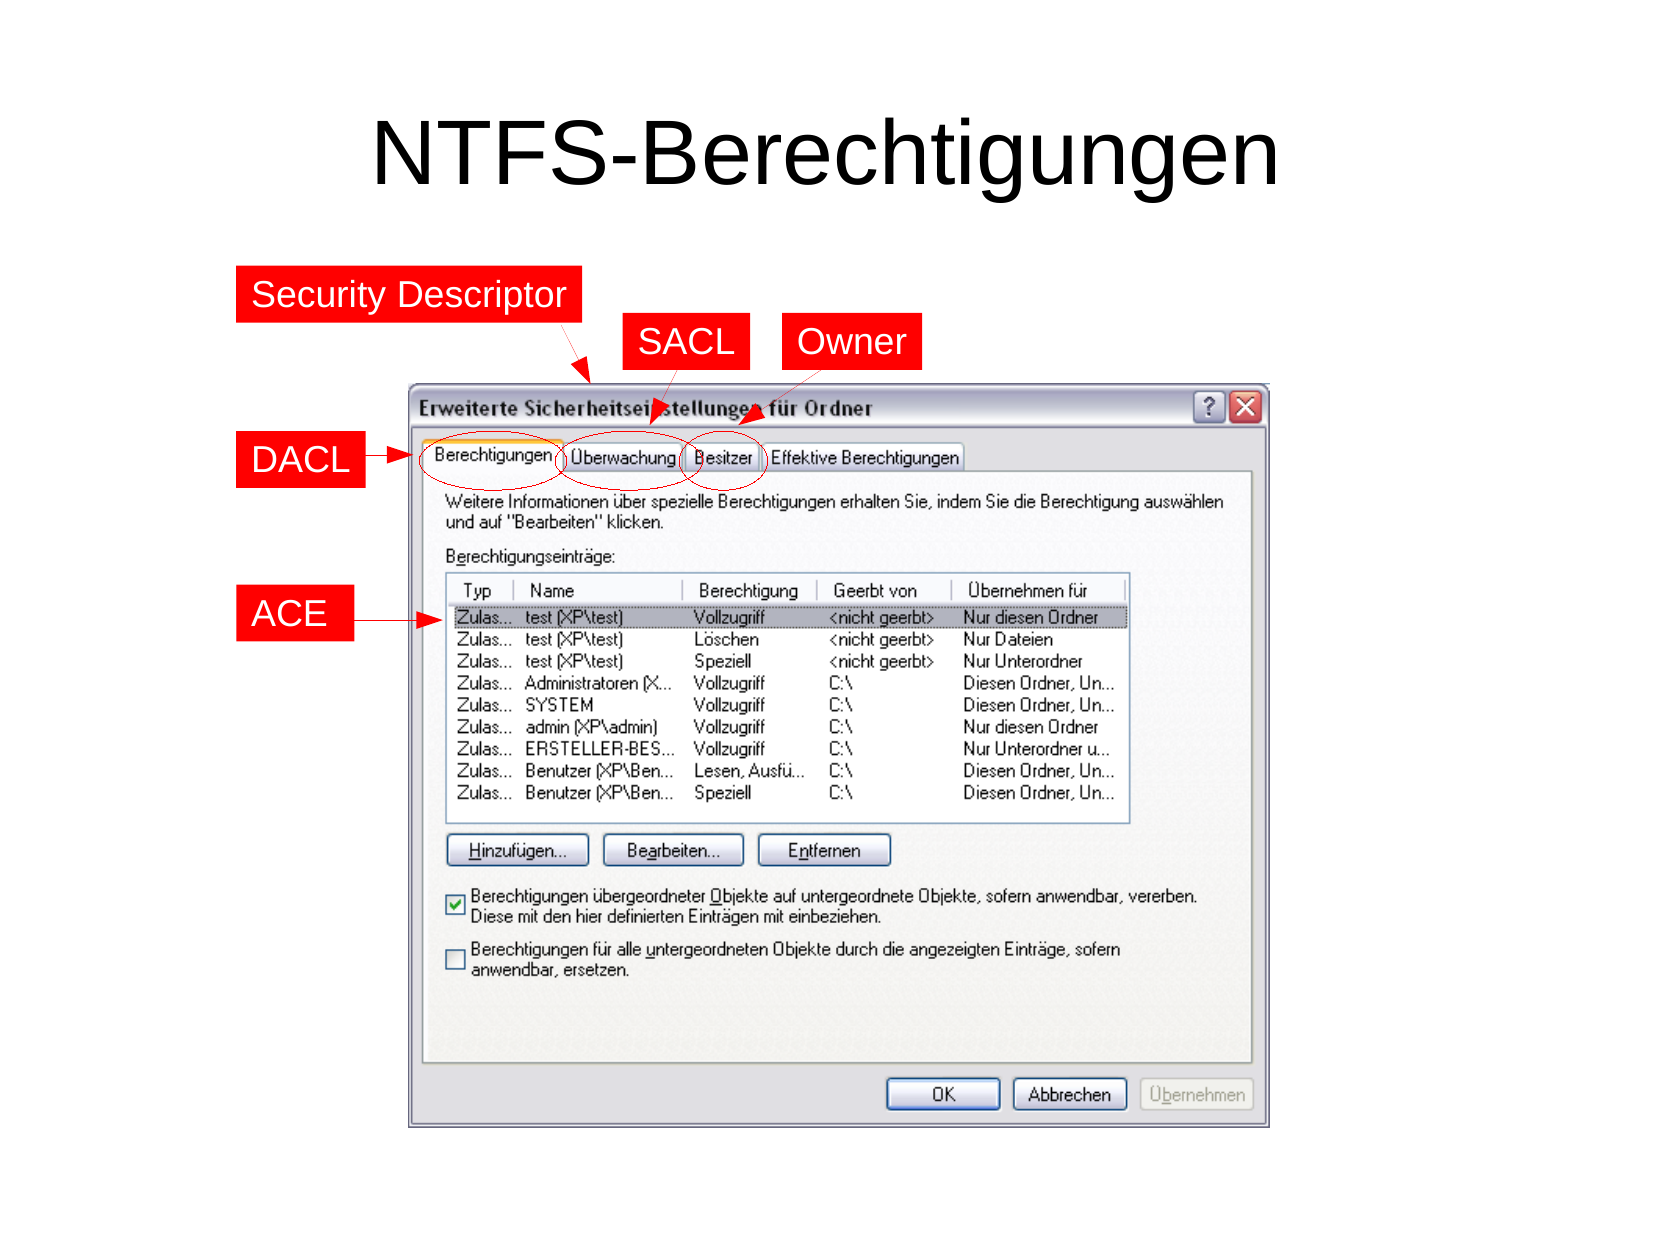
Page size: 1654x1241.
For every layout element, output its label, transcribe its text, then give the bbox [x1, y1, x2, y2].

text_box SACL [622, 312, 751, 370]
title NTFS-Berechtigungen [82, 56, 1571, 250]
text_box Security Descriptor [236, 265, 583, 323]
text_box DACL [236, 431, 366, 488]
text_box Owner [782, 312, 923, 370]
picture [408, 383, 1270, 1128]
text_box ACE [236, 584, 355, 642]
